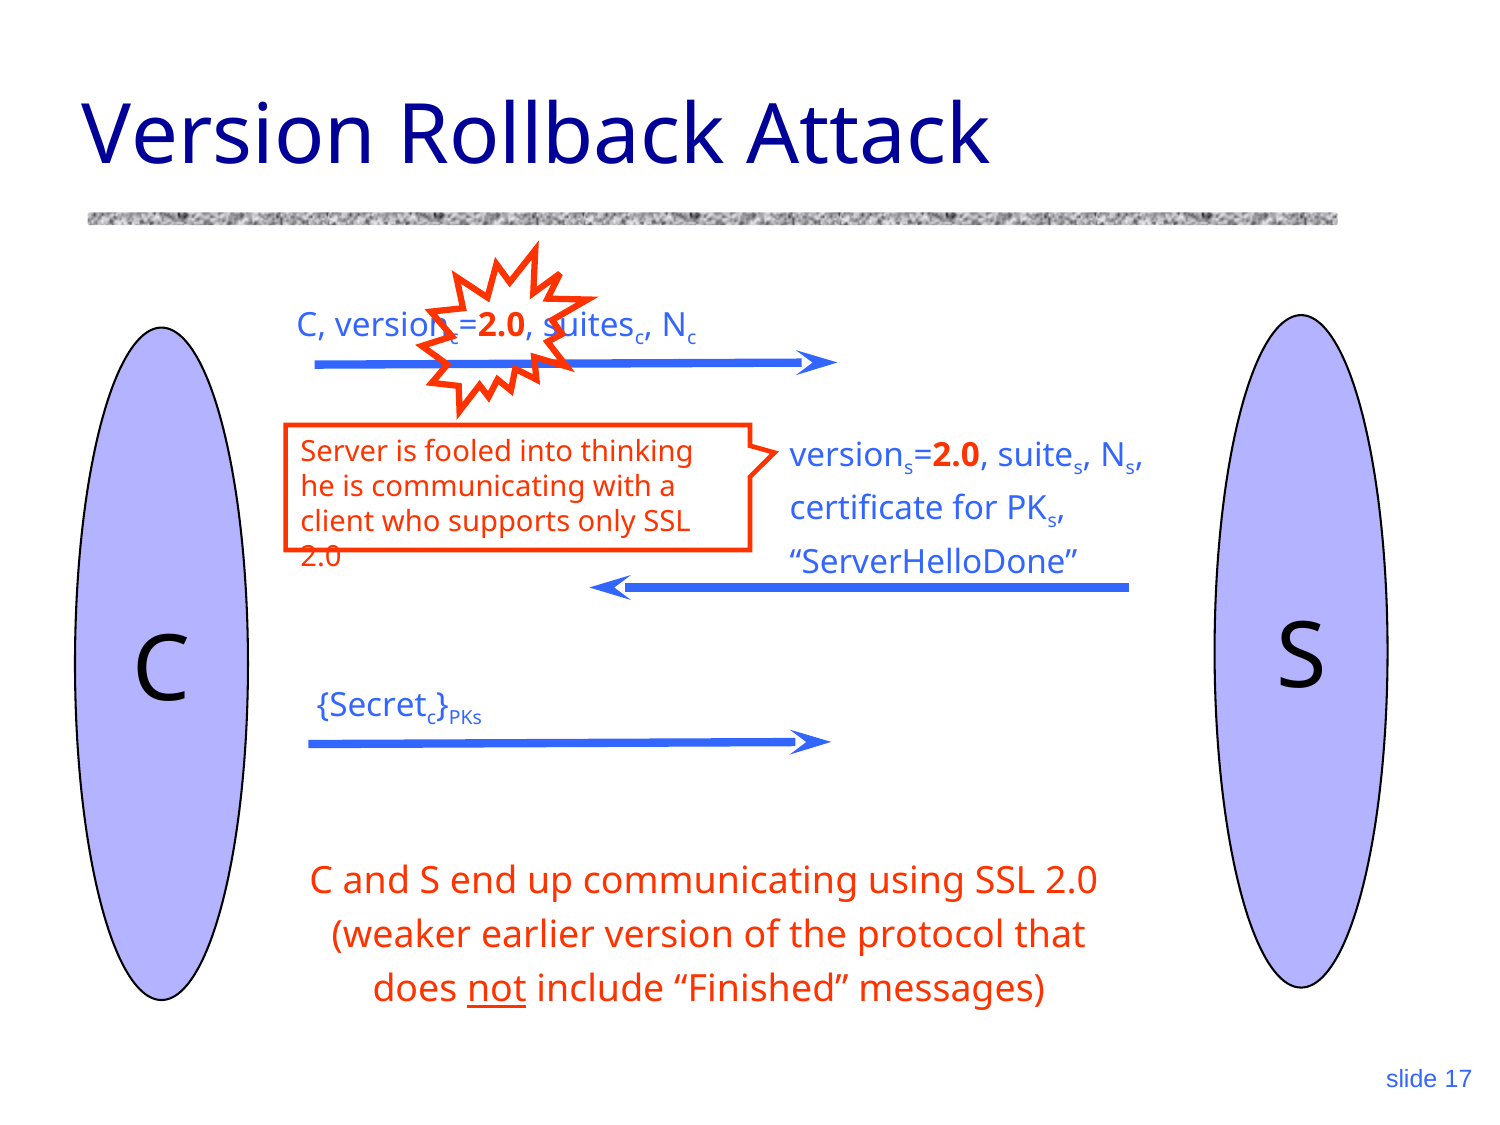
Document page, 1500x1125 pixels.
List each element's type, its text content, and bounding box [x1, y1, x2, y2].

text_box C [75, 327, 248, 1001]
text_box C, versionc=2.0, suitesc, Nc [554, 295, 712, 357]
text_box {Secretc}PKs [301, 675, 497, 736]
text_box C, versionc=2.0, suitesc, Nc [431, 295, 573, 357]
text_box versions=2.0, suites, Ns, certificate for PKs, “ServerHelloDone” [774, 424, 1159, 588]
text_box S [1214, 315, 1388, 988]
title Version Rollback Attack [66, 37, 1342, 188]
text_box Server is fooled into thinking he is communicating with a client who supports only SSL 2.0 [285, 425, 775, 551]
text_box C and S end up communicating using SSL 2.0 (weaker earlier version of the protocol that does not include “Finished” messages) [294, 848, 1124, 1018]
text_box slide <number> [1174, 1025, 1488, 1101]
picture [87, 212, 1338, 226]
text_box C, versionc=2.0, suitesc, Nc [281, 295, 458, 357]
